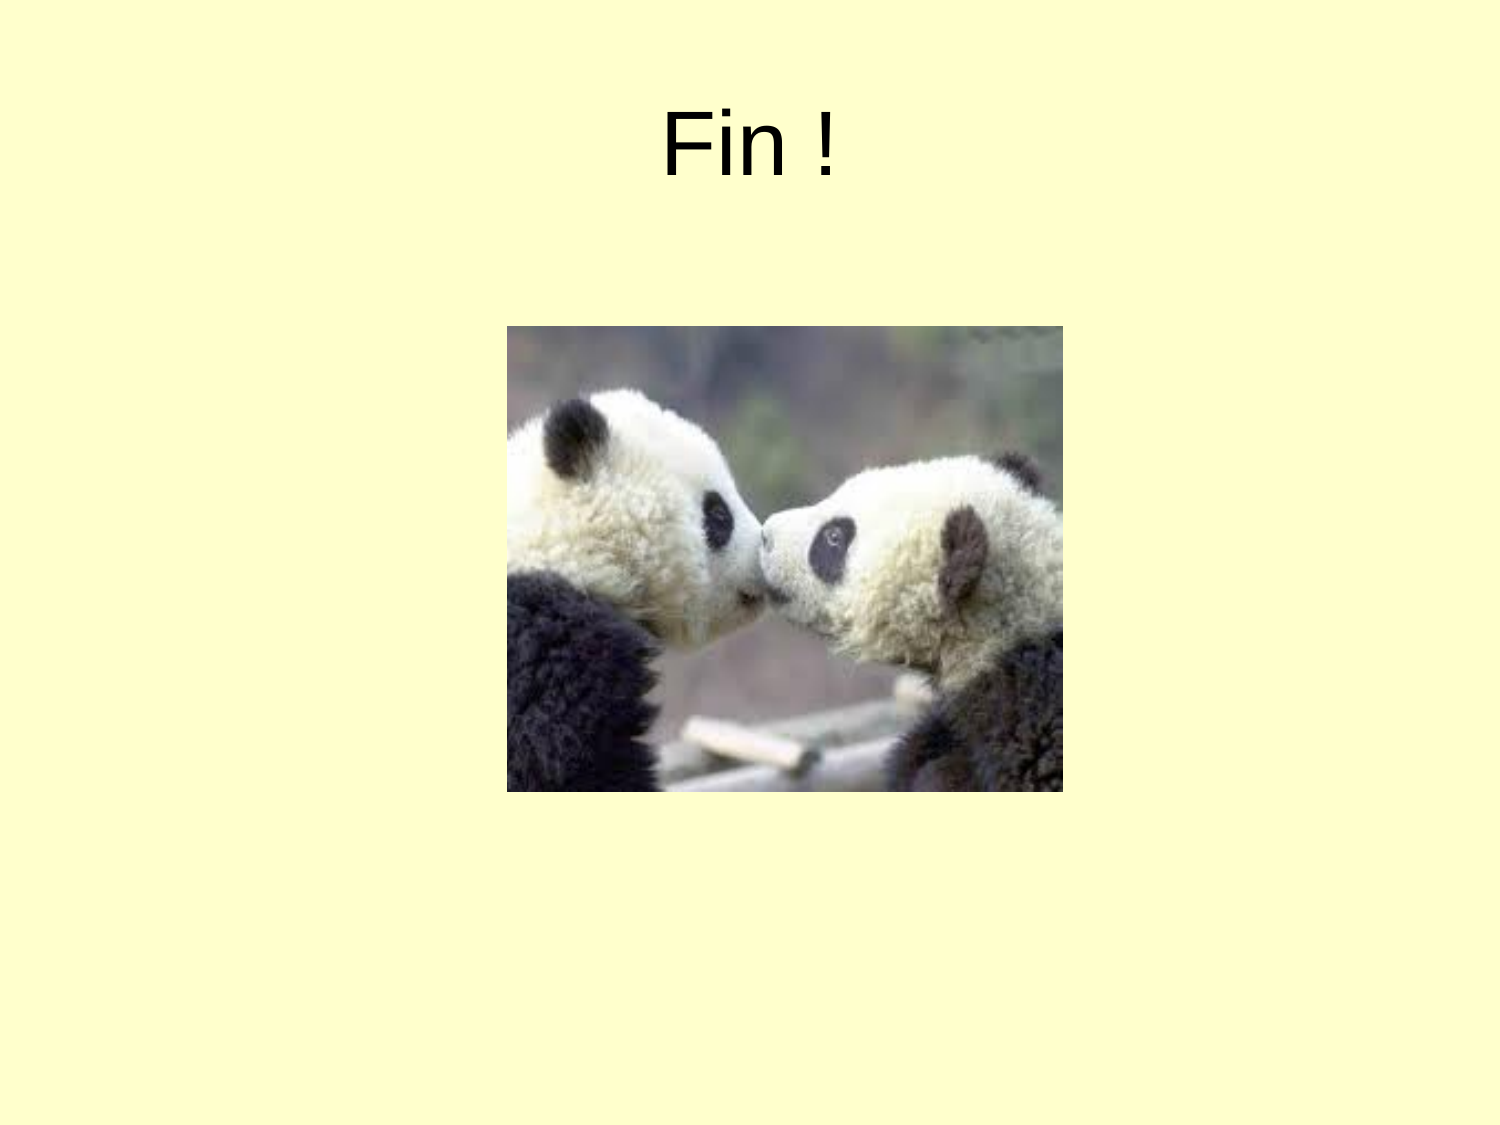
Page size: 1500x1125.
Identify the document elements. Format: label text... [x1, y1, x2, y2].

picture [507, 326, 1063, 792]
title Fin ! [75, 45, 1426, 233]
